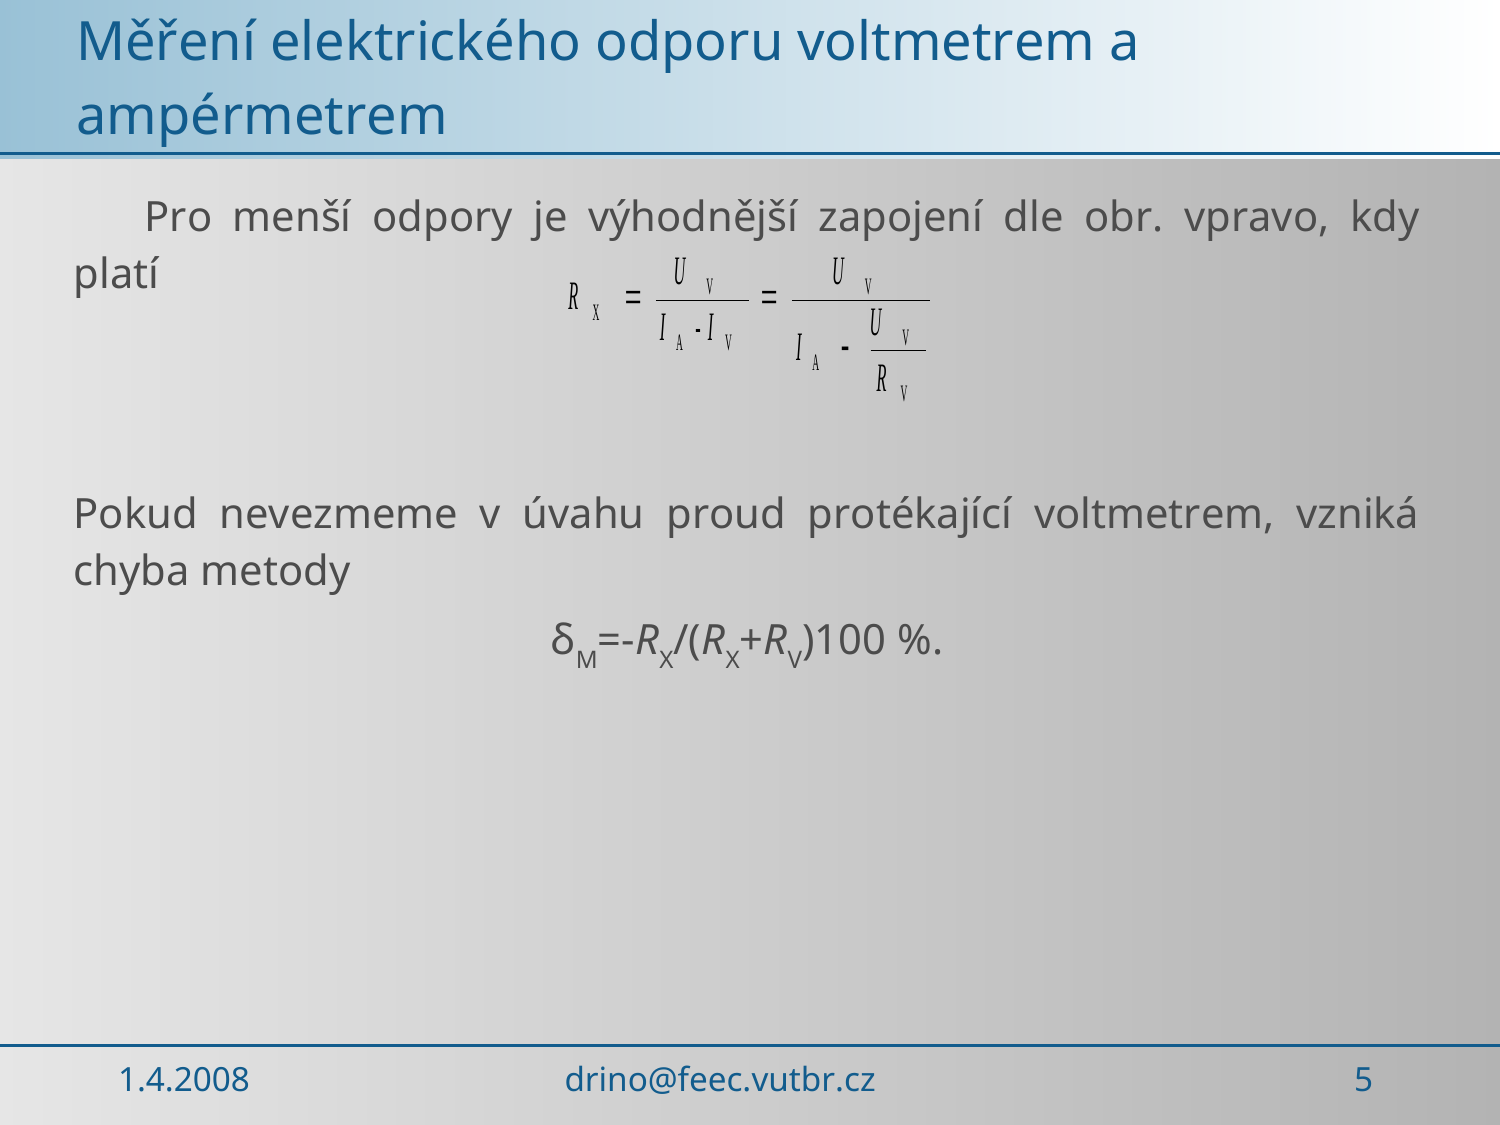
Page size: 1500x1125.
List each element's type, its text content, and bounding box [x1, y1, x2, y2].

text_box Pro menší odpory je výhodnější zapojení dle obr. vpravo, kdy platí Pokud nevezmeme v úvahu proud protékající voltmetrem, vzniká chyba metody δM=-RX/(RX+RV)100 %. [59, 178, 1442, 683]
text_box 1.4.2008 [103, 1049, 432, 1125]
text_box drino@feec.vutbr.cz [454, 1049, 987, 1125]
title Měření elektrického odporu voltmetrem a ampérmetrem [0, 0, 1500, 152]
picture [561, 245, 939, 412]
text_box 17 [1075, 1049, 1388, 1125]
